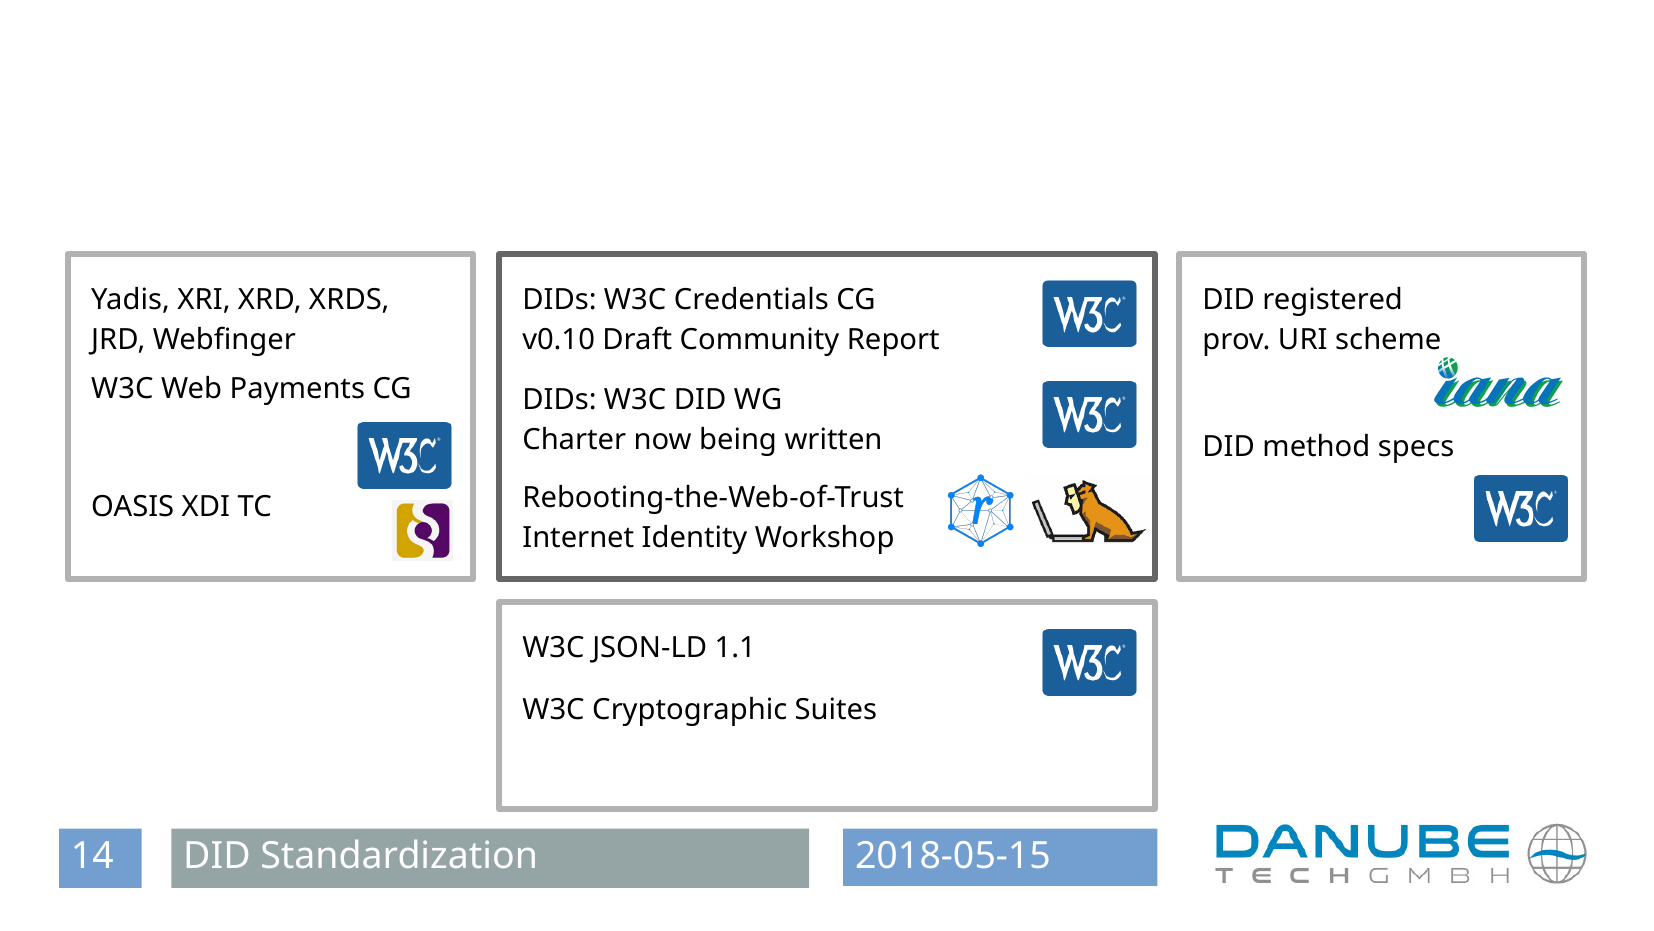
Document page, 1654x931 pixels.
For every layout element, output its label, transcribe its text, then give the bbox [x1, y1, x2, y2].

text_box W3C Web Payments CG [76, 359, 461, 443]
picture [1463, 464, 1579, 550]
text_box DIDs: W3C DID WG Charter now being written [507, 371, 922, 455]
text_box DID method specs [1187, 418, 1486, 468]
text_box W3C Cryptographic Suites [507, 680, 922, 730]
picture [1032, 270, 1147, 355]
text_box W3C JSON-LD 1.1 [507, 619, 792, 669]
picture [1032, 370, 1147, 456]
text_box Rebooting-the-Web-of-Trust Internet Identity Workshop [507, 468, 934, 553]
picture [944, 472, 1016, 549]
picture [1032, 618, 1147, 704]
text_box DIDs: W3C Credentials CG v0.10 Draft Community Report [507, 270, 988, 355]
picture [347, 411, 462, 497]
text_box OASIS XDI TC [76, 477, 461, 561]
picture [1025, 475, 1152, 547]
text_box DID registered prov. URI scheme [1187, 270, 1473, 355]
picture [1434, 357, 1563, 407]
text_box Yadis, XRI, XRD, XRDS, JRD, Webfinger [76, 270, 438, 355]
picture [1206, 814, 1595, 892]
